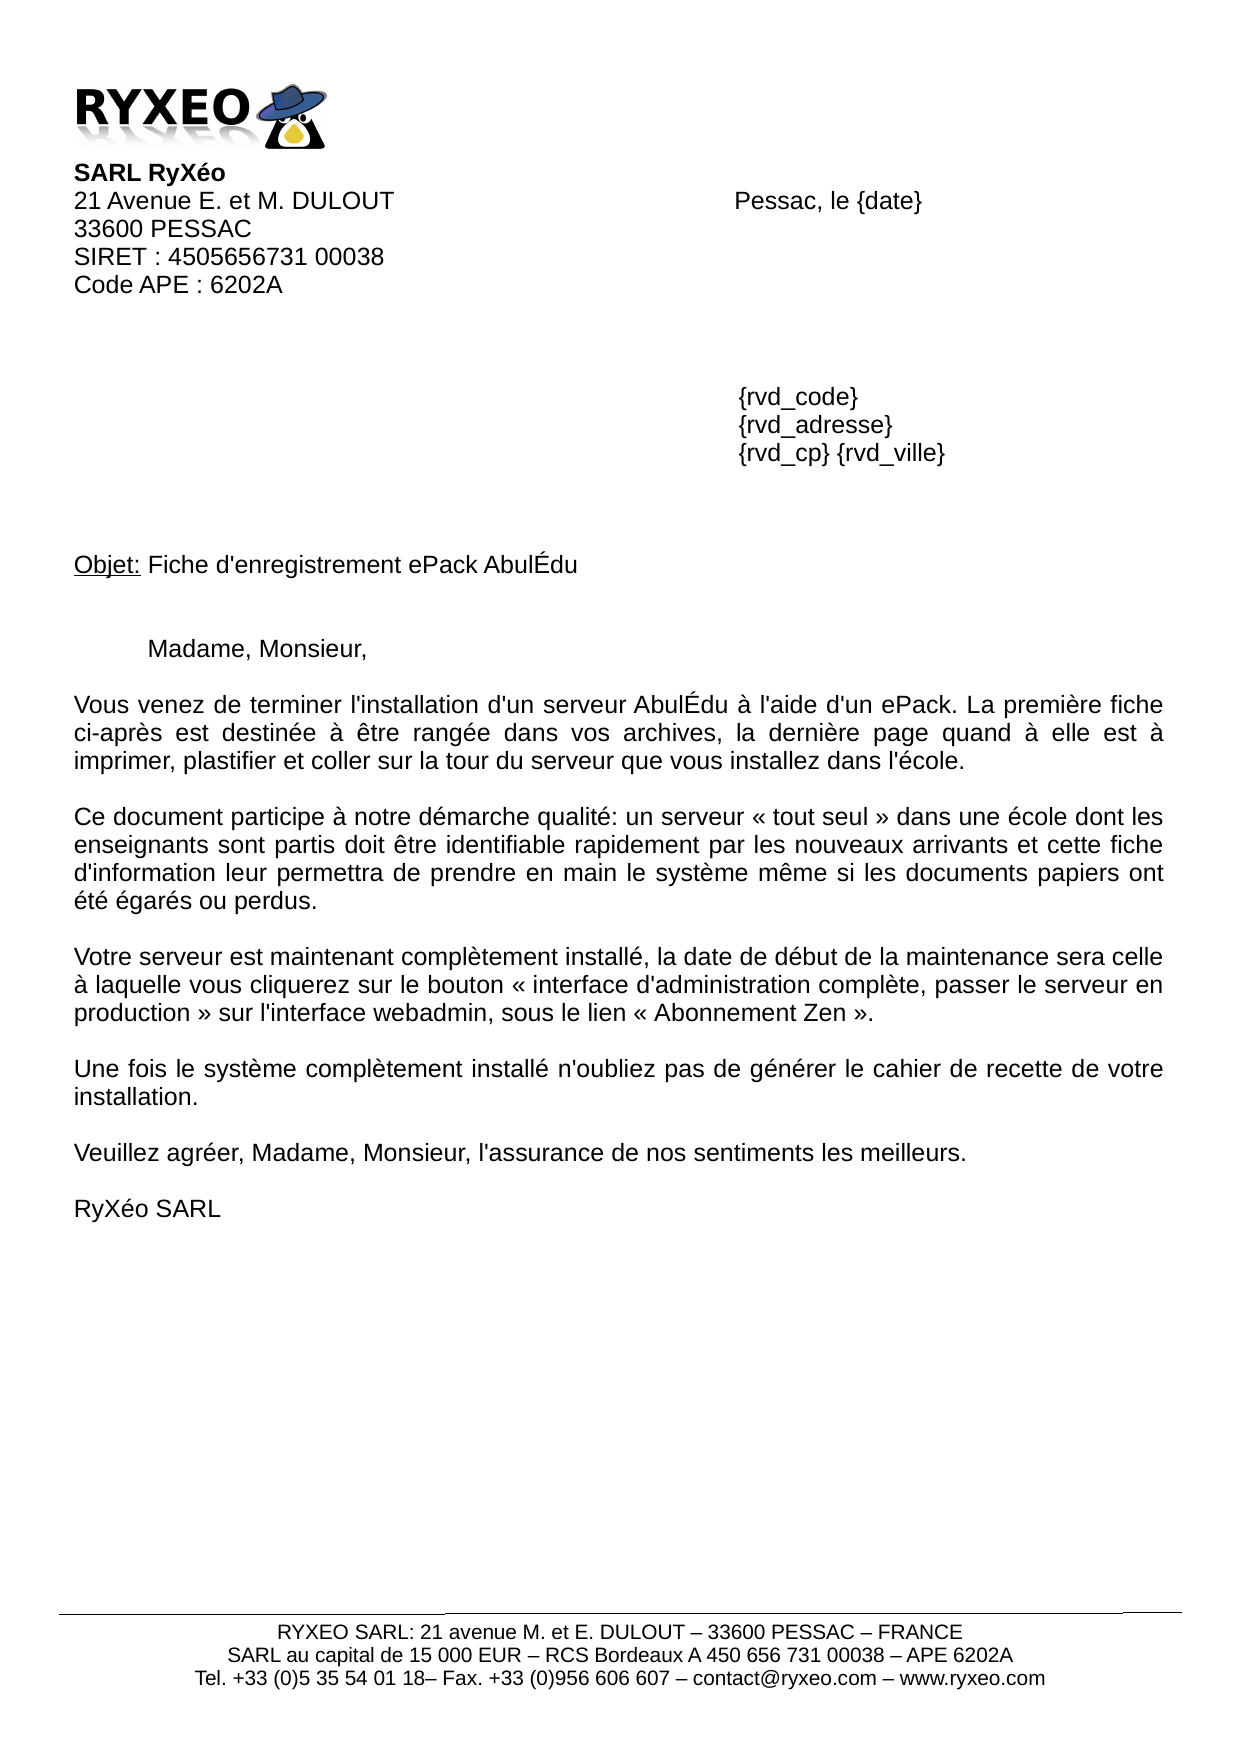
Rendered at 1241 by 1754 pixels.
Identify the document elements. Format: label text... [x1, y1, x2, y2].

picture [77, 84, 327, 149]
text_box SARL RyXéo 21 Avenue E. et M. DULOUT Pessac, le {date} 33600 PESSAC SIRET : 4505656731 00038 Code APE : 6202A {rvd_code} {rvd_adresse} {rvd_cp} {rvd_ville} Objet: Fiche d'enregistrement ePack AbulÉdu Madame, Monsieur, Vous venez de terminer l'installation d'un serveur AbulÉdu à l'aide d'un ePack. La première fiche ci-après est destinée à être rangée dans vos archives, la dernière page quand à elle est à imprimer, plastifier et coller sur la tour du serveur que vous installez dans l'école. Ce document participe à notre démarche qualité: un serveur « tout seul » dans une école dont les enseignants sont partis doit être identifiable rapidement par les nouveaux arrivants et cette fiche d'information leur permettra de prendre en main le système même si les documents papiers ont été égarés ou perdus. Votre serveur est maintenant complètement installé, la date de début de la maintenance sera celle à laquelle vous cliquerez sur le bouton « interface d'administration complète, passer le serveur en production » sur l'interface webadmin, sous le lien « Abonnement Zen ». Une fois le système complètement installé n'oubliez pas de générer le cahier de recette de votre installation. Veuillez agréer, Madame, Monsieur, l'assurance de nos sentiments les meilleurs. RyXéo SARL [59, 151, 1182, 1230]
text_box RYXEO SARL: 21 avenue M. et E. DULOUT – 33600 PESSAC – FRANCE SARL au capital de 15 000 EUR – RCS Bordeaux A 450 656 731 00038 – APE 6202A Tel. +33 (0)5 35 54 01 18– Fax. +33 (0)956 606 607 – contact@ryxeo.com – www.ryxeo.com [59, 1612, 1182, 1698]
